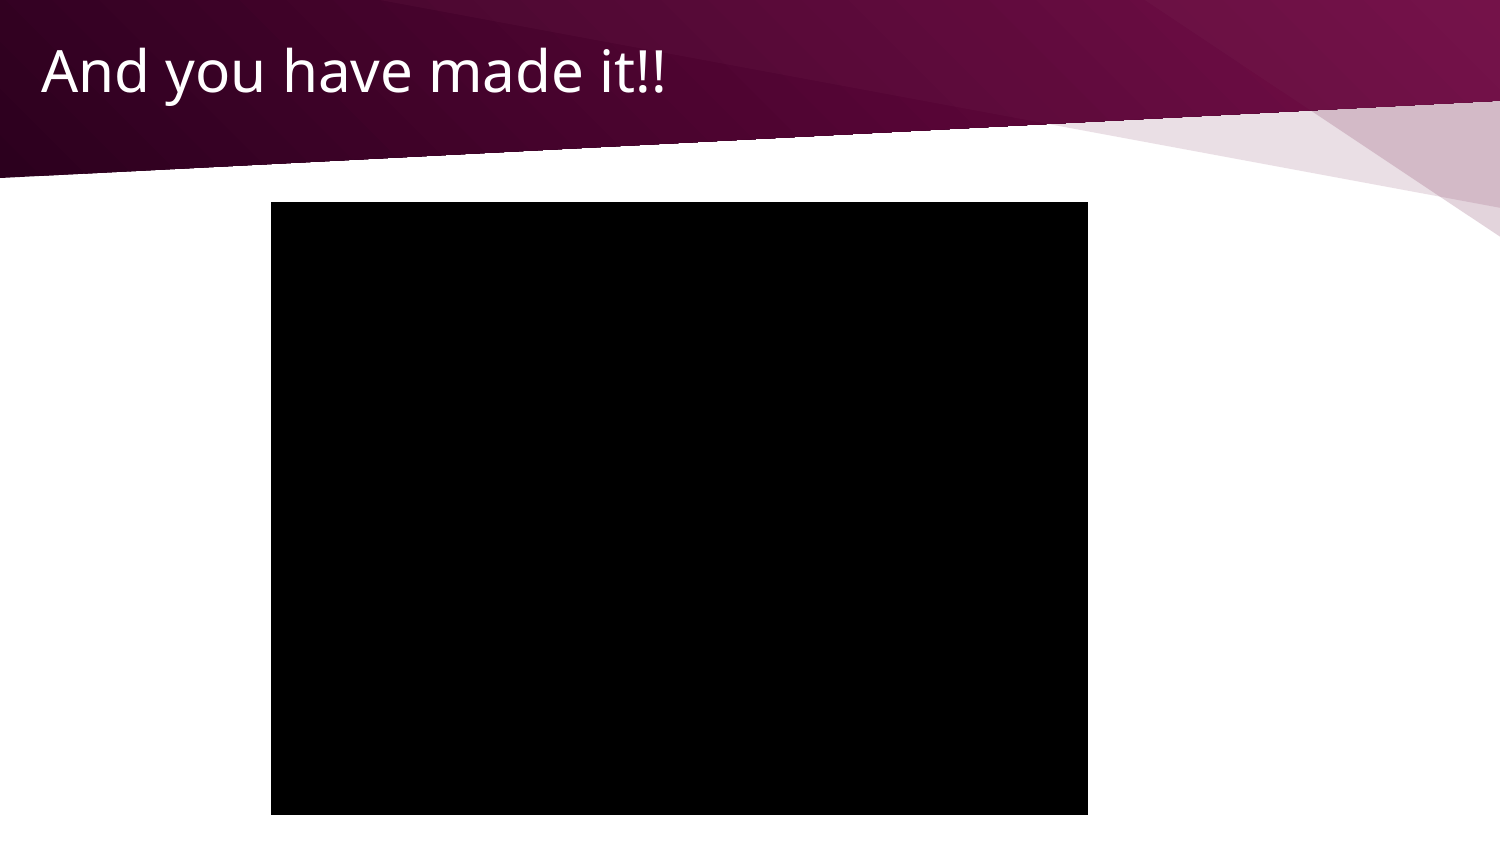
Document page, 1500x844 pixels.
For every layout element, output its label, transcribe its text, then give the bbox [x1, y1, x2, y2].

picture [271, 202, 1088, 815]
title And you have made it!! [41, 5, 1336, 134]
